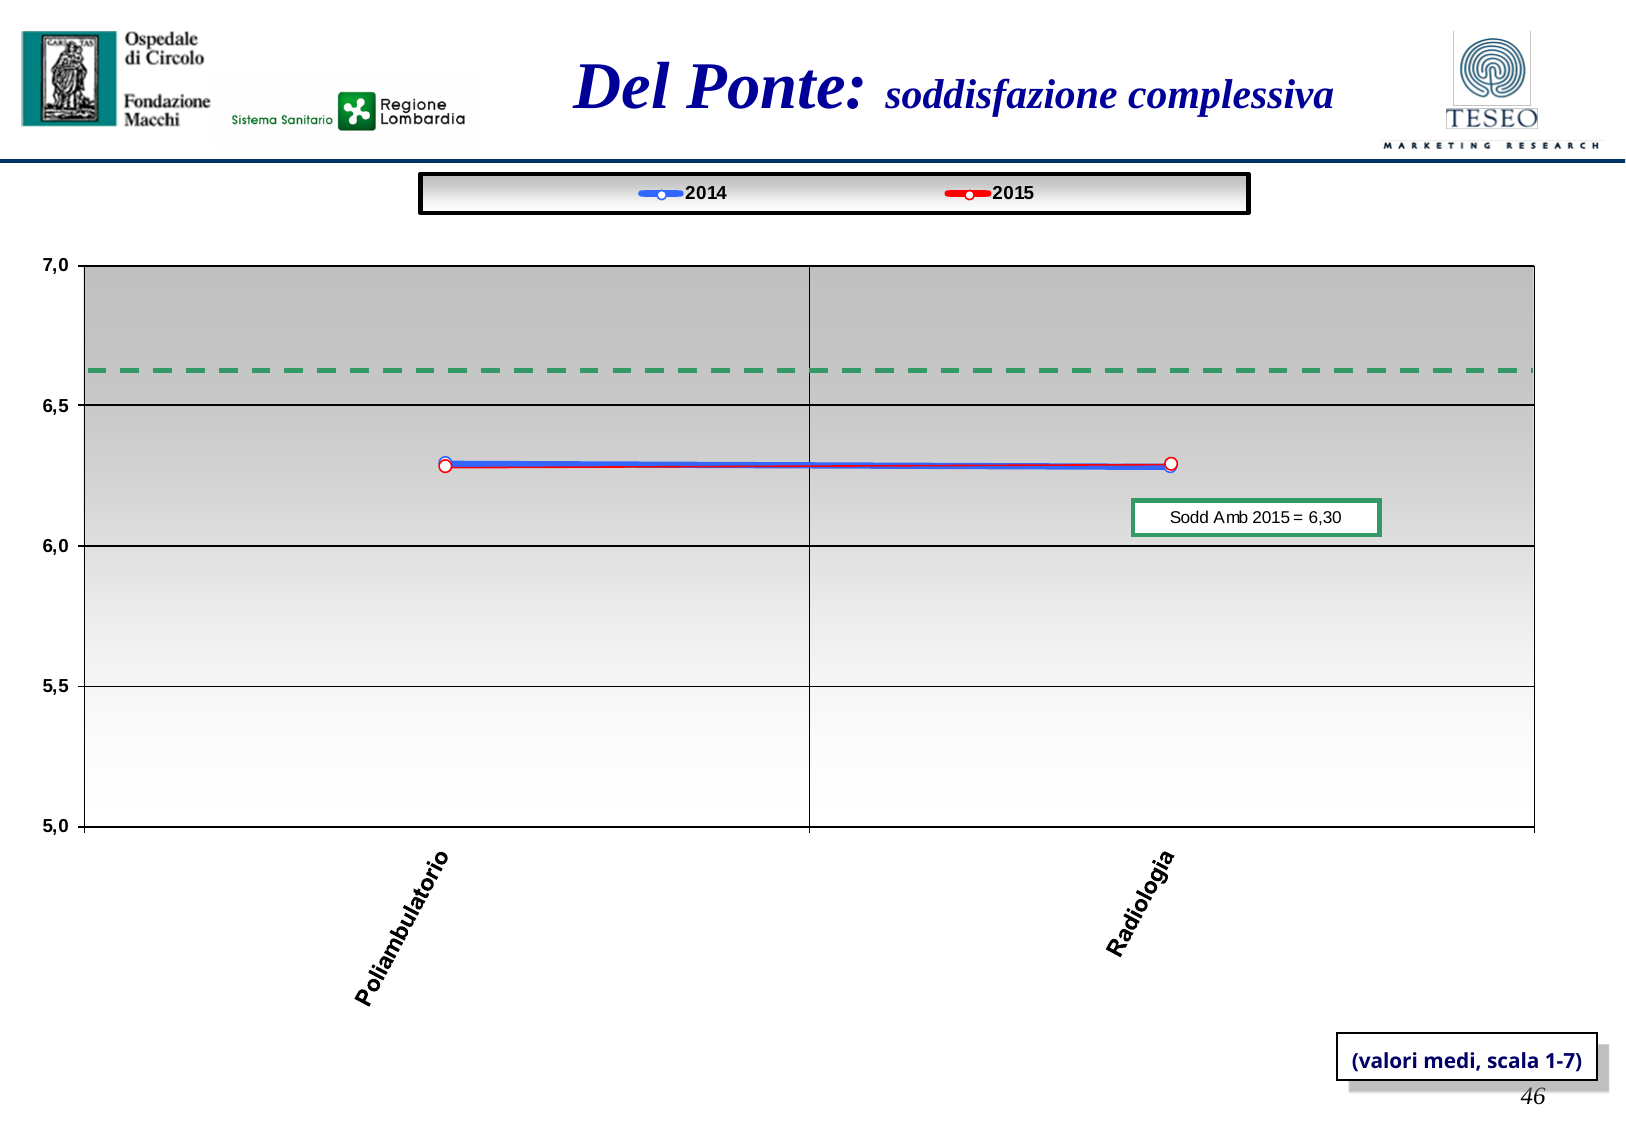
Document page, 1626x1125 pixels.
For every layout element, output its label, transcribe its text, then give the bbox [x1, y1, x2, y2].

text_box Del Ponte: soddisfazione complessiva [410, 18, 1498, 127]
picture [21, 31, 1604, 1125]
